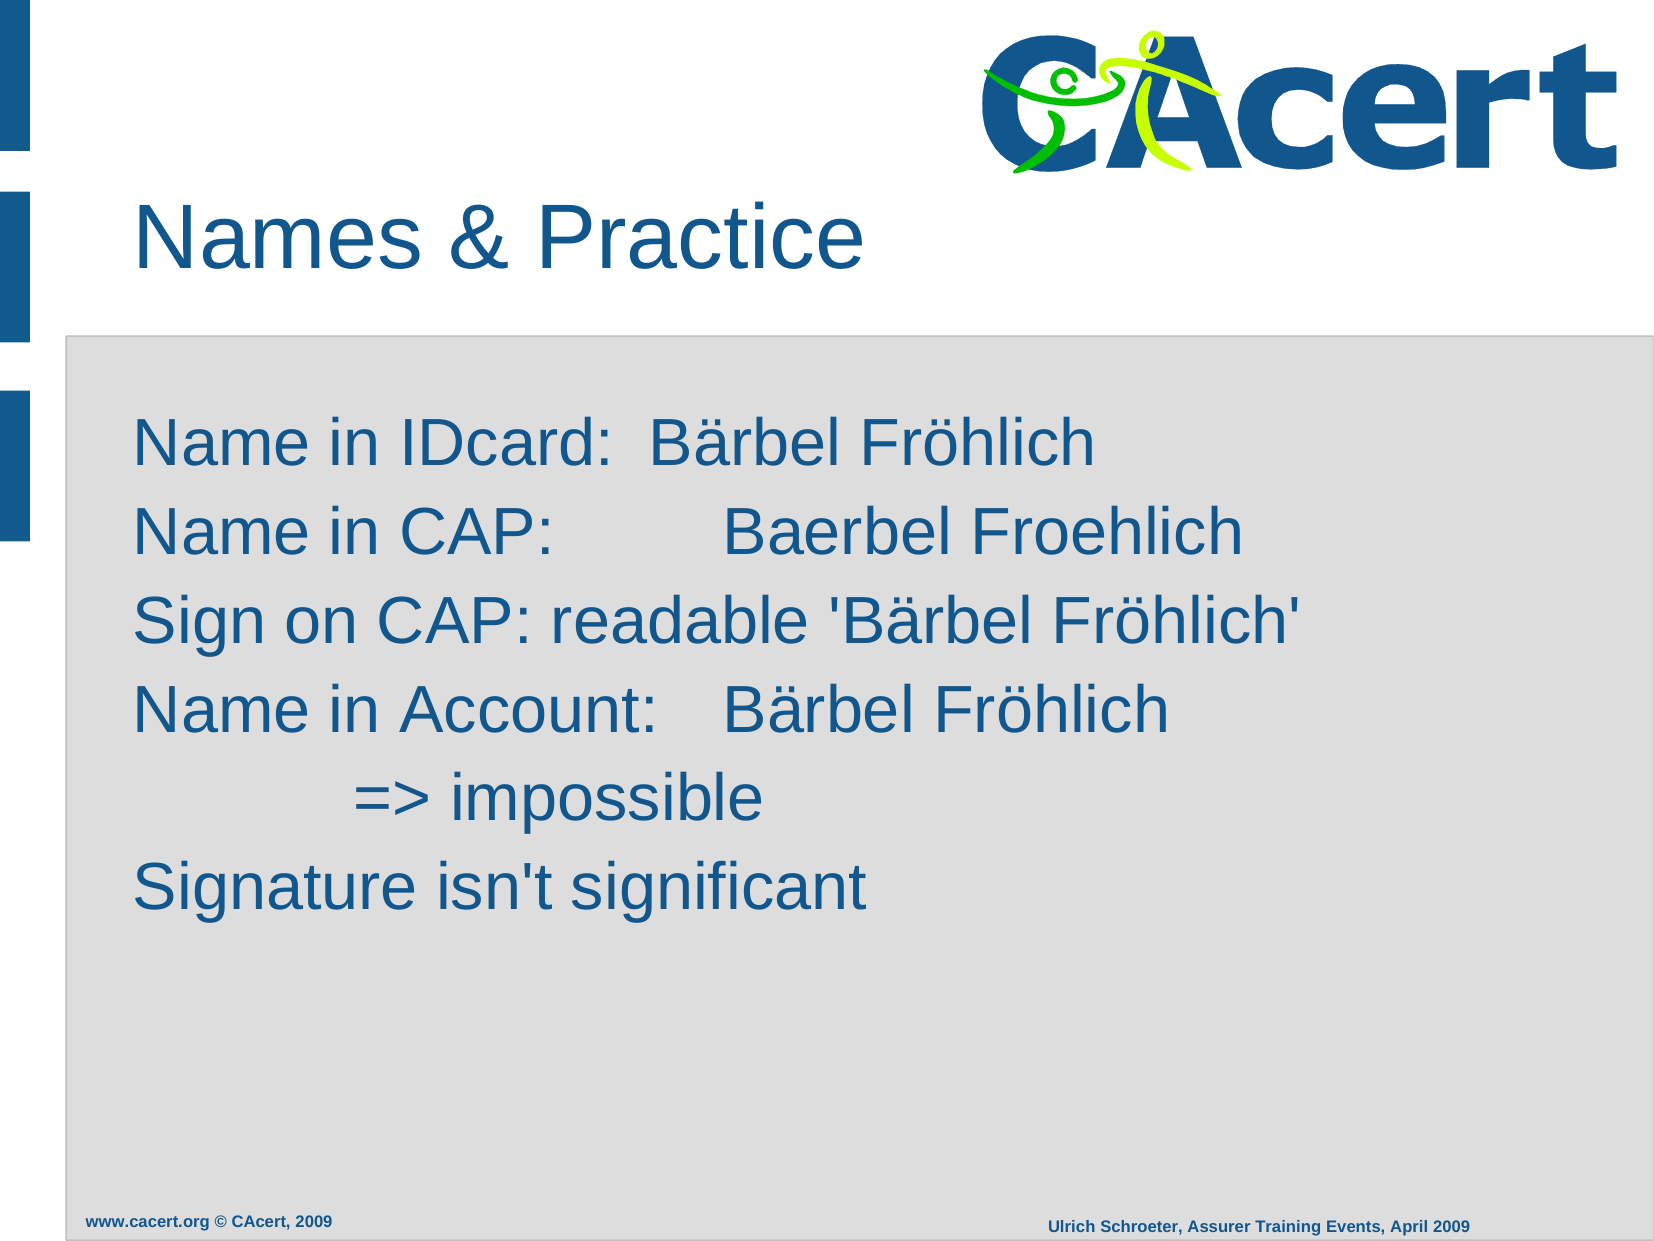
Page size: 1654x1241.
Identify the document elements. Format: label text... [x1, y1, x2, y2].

text_box Names & Practice [118, 177, 883, 296]
text_box Name in IDcard: Bärbel Fröhlich Name in CAP: Baerbel Froehlich Sign on CAP: readable 'Bärbel Fröhlich' Name in Account: Bärbel Fröhlich => impossible Signature isn't significant [118, 383, 1565, 932]
